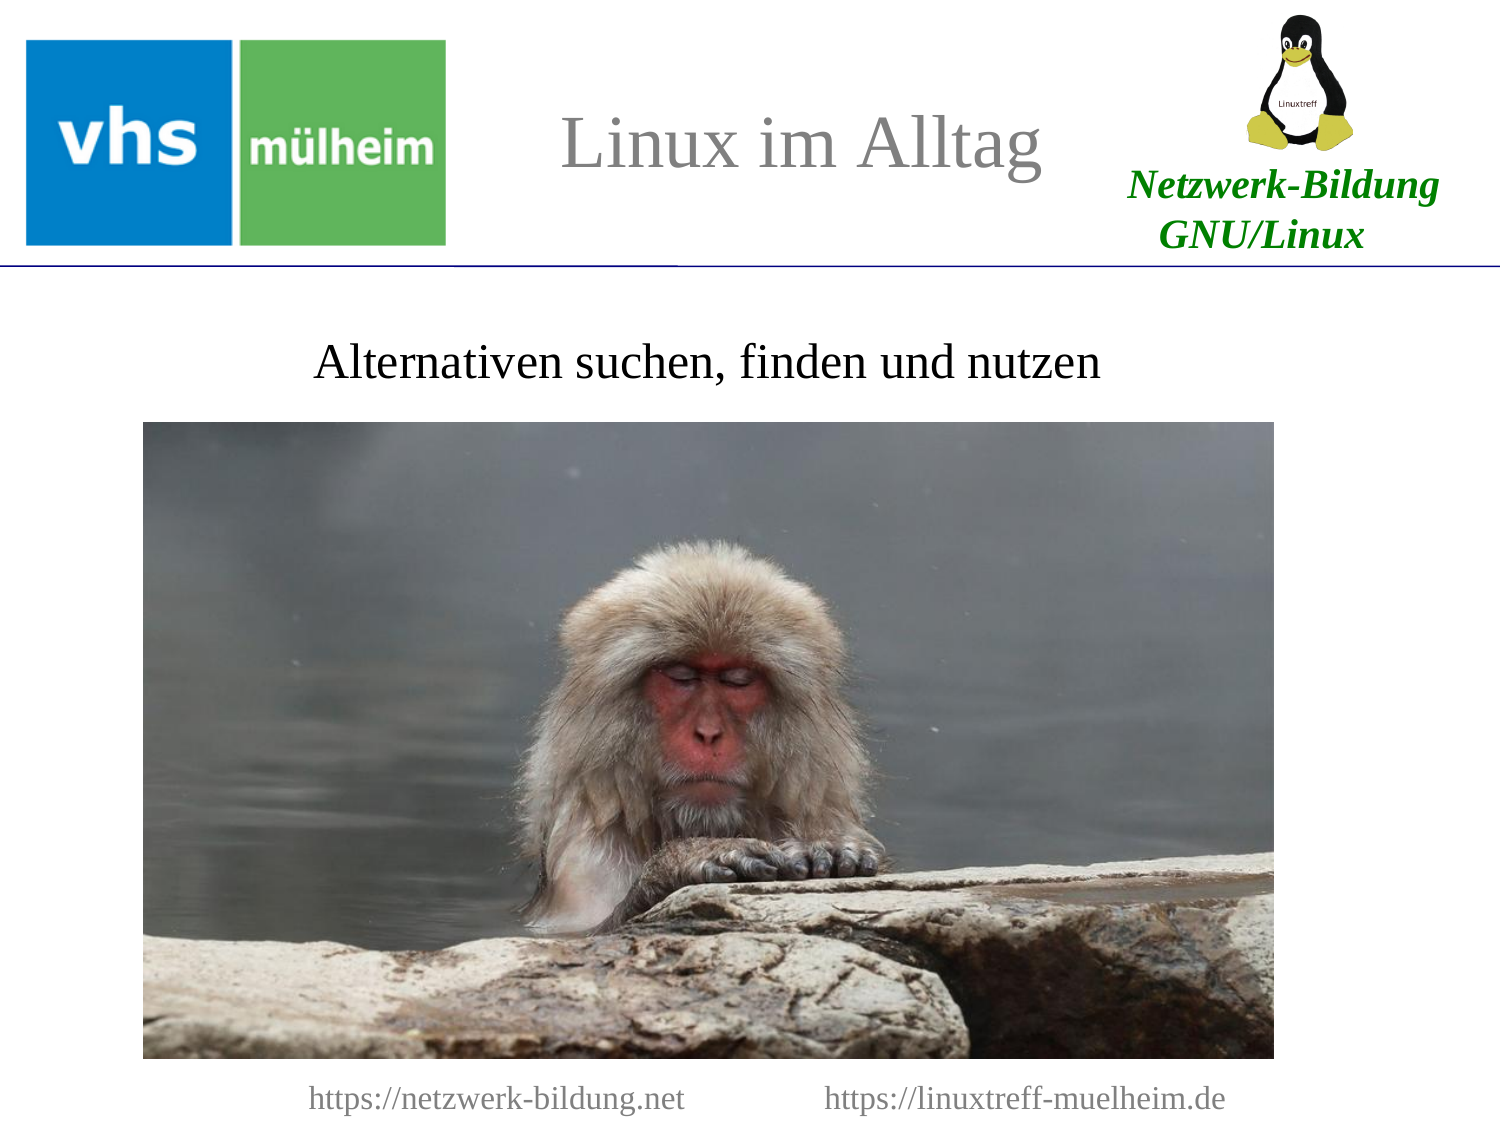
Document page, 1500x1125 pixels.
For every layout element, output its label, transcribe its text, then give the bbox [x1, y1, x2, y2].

picture [14, 32, 461, 254]
text_box https://netzwerk-bildung.net https://linuxtreff-muelheim.de [34, 1070, 1500, 1125]
text_box Linux im Alltag [525, 88, 1079, 195]
picture [1246, 13, 1353, 152]
text_box Netzwerk-Bildung GNU/Linux [1112, 151, 1467, 267]
picture [143, 422, 1274, 1059]
text_box Alternativen suchen, finden und nutzen [187, 323, 1228, 411]
